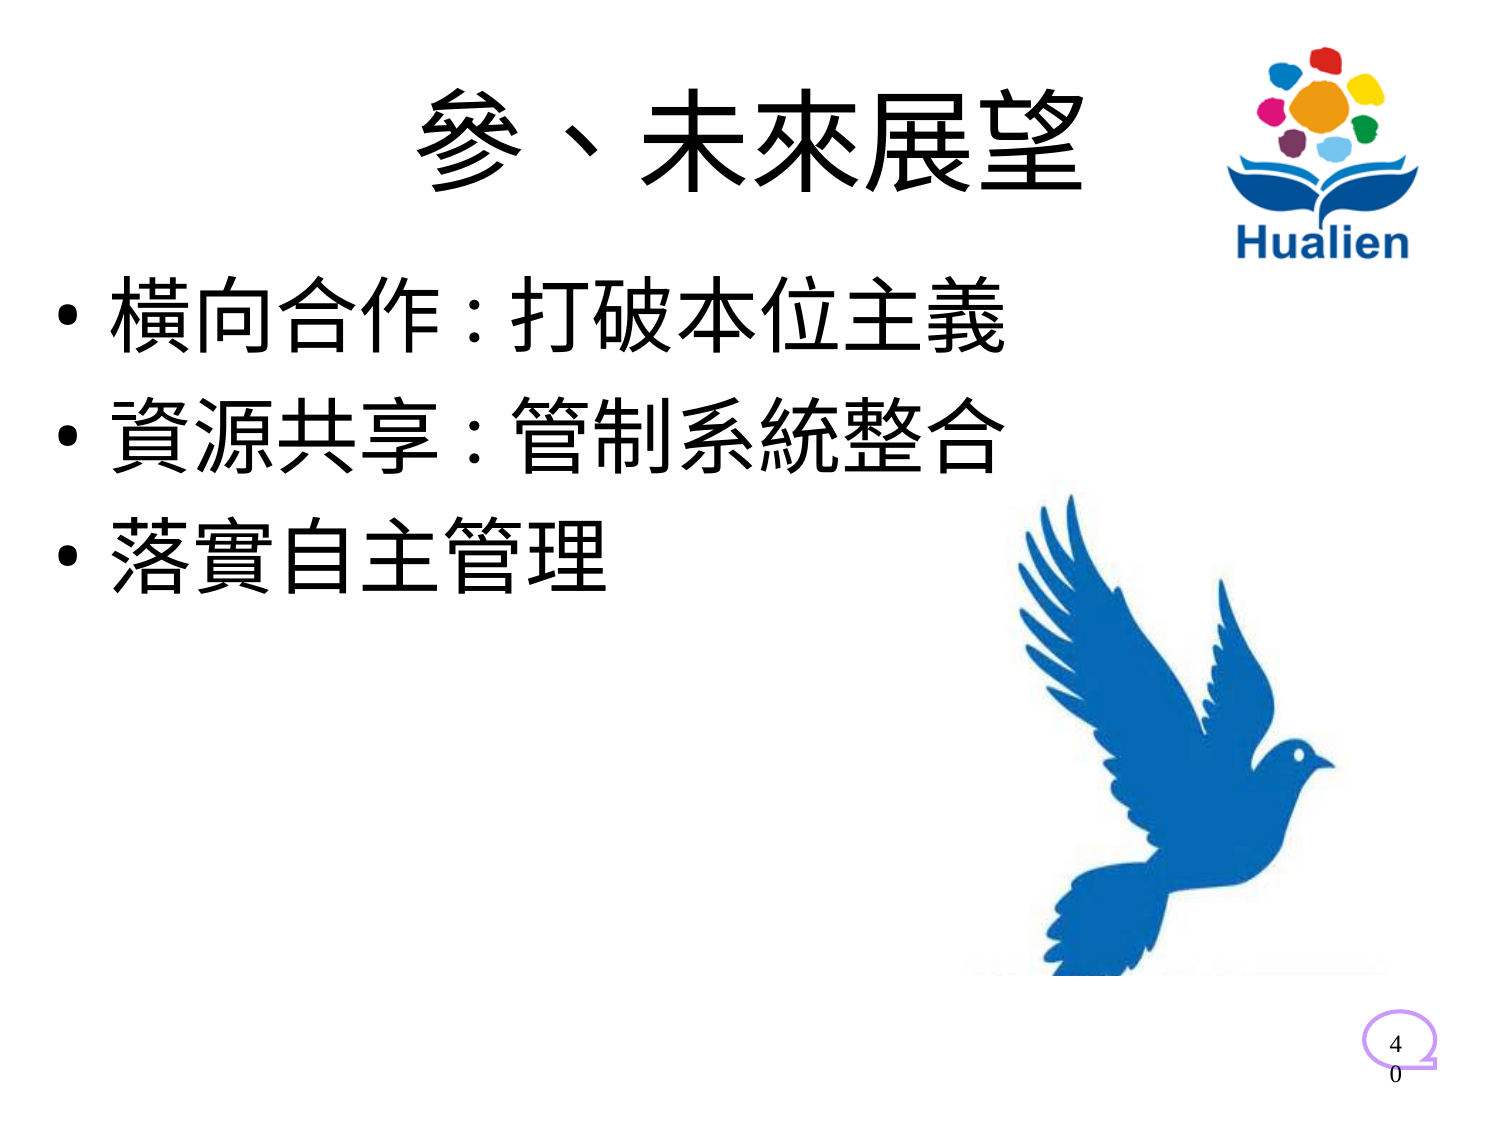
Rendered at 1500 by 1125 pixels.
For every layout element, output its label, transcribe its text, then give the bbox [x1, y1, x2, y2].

list 橫向合作：打破本位主義 資源共享：管制系統整合 落實自主管理 [37, 255, 1058, 998]
title 參、未來展望 [75, 45, 1426, 233]
picture [1222, 233, 1424, 264]
picture [962, 479, 1388, 976]
text_box 40 [1364, 1011, 1436, 1068]
